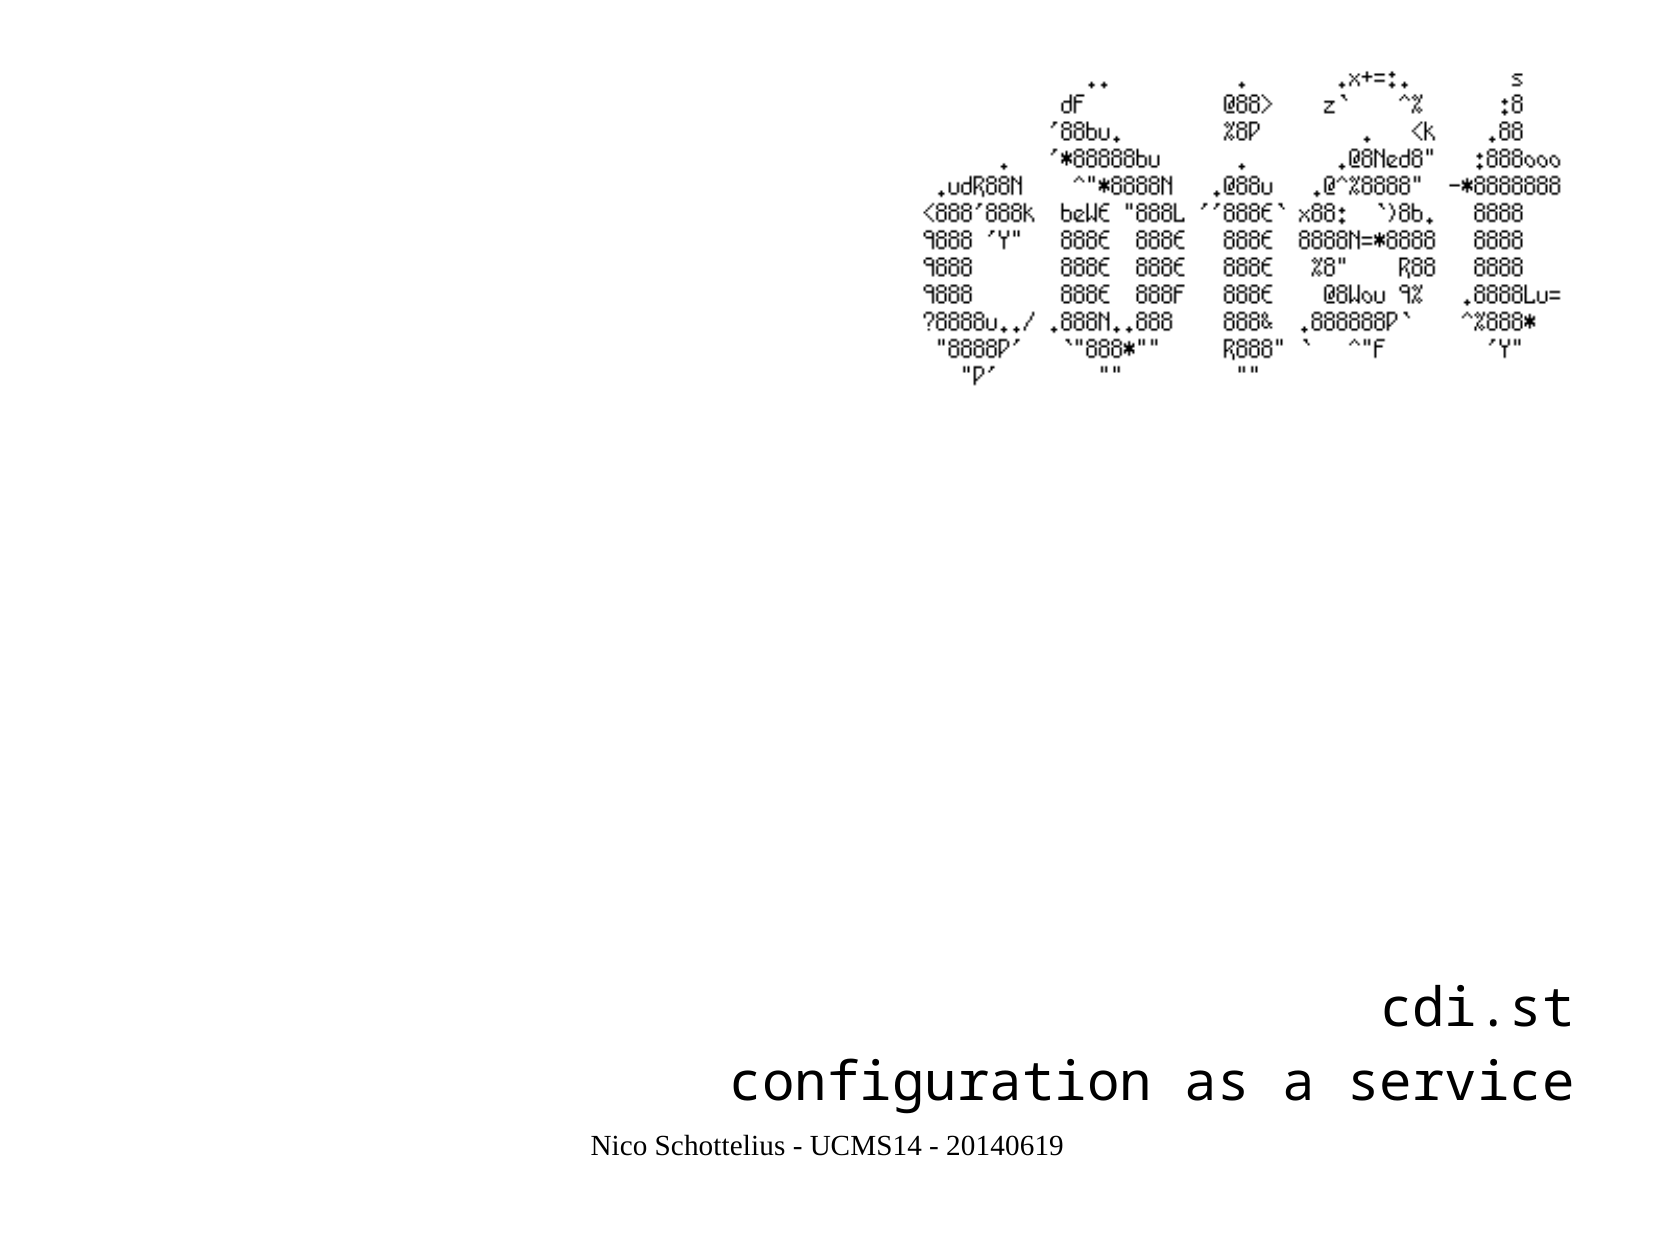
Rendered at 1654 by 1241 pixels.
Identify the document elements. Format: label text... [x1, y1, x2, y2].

picture [920, 49, 1571, 396]
subtitle cdi.st configuration as a service [119, 914, 1575, 1170]
